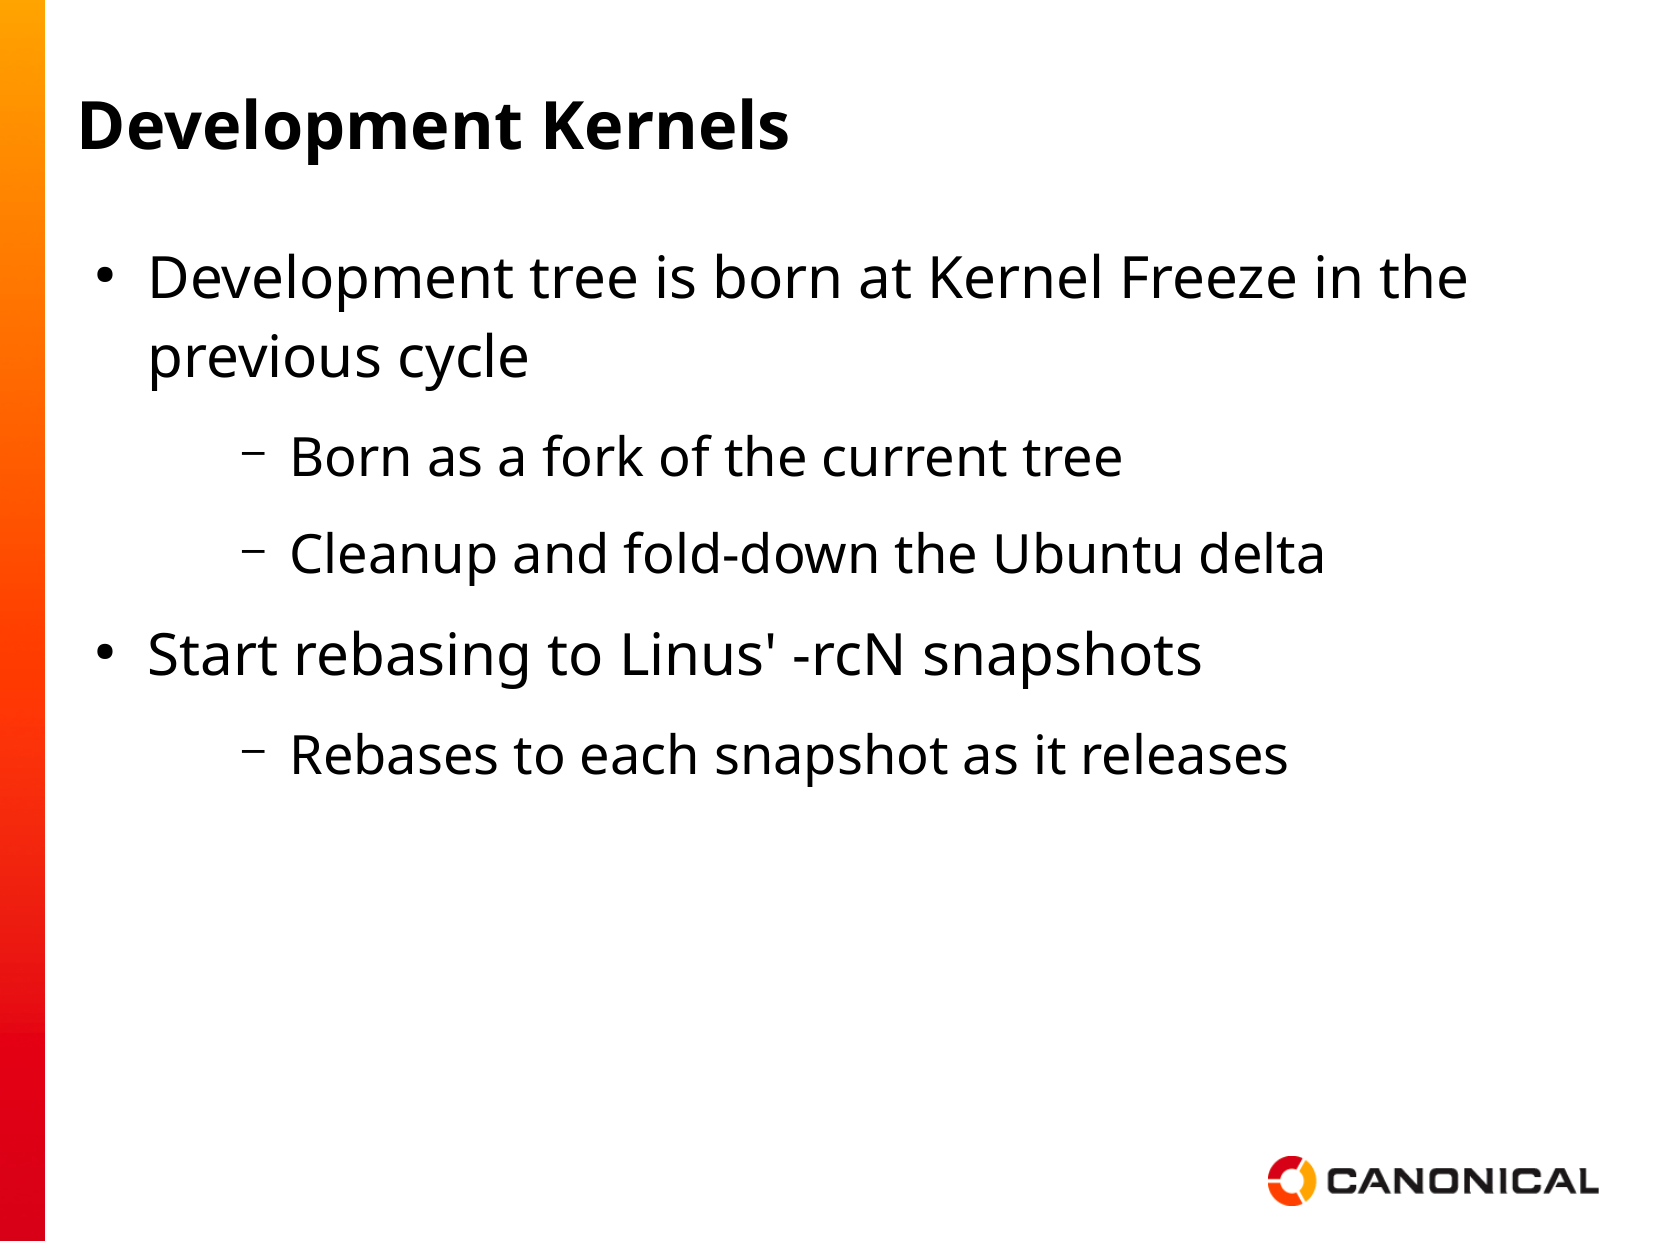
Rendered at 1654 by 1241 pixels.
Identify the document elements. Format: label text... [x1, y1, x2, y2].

title Development Kernels [76, 40, 1589, 207]
picture [0, 0, 45, 1241]
picture [1268, 1156, 1599, 1206]
list Development tree is born at Kernel Freeze in the previous cycle Born as a fork of the current tree Cleanup and fold-down the Ubuntu delta Start rebasing to Linus' -rcN snapshots Rebases to each snapshot as it releases [76, 236, 1589, 1040]
